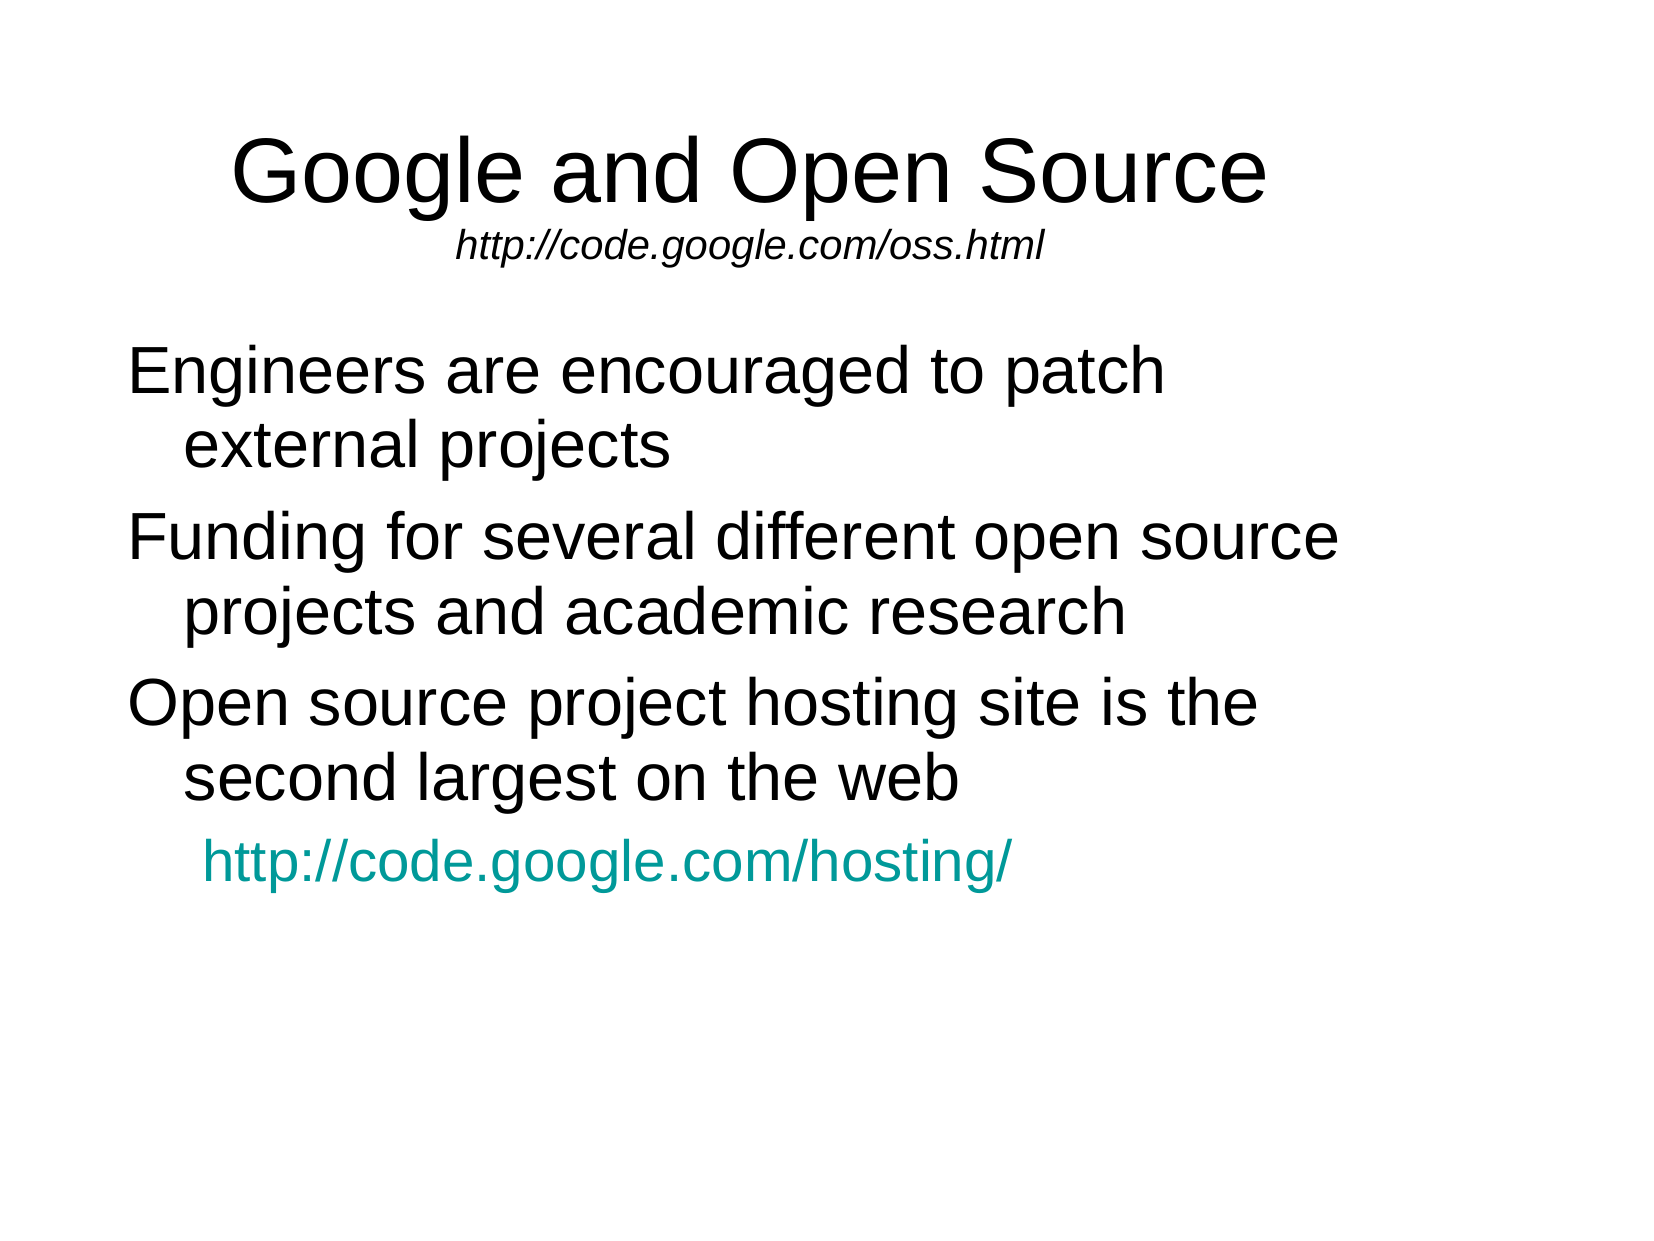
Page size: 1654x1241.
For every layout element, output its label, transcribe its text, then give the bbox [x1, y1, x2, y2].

list Engineers are encouraged to patch external projects Funding for several different open source projects and academic research Open source project hosting site is the second largest on the web http://code.google.com/hosting/ [112, 324, 1388, 1001]
title Google and Open Source http://code.google.com/oss.html [112, 99, 1388, 288]
